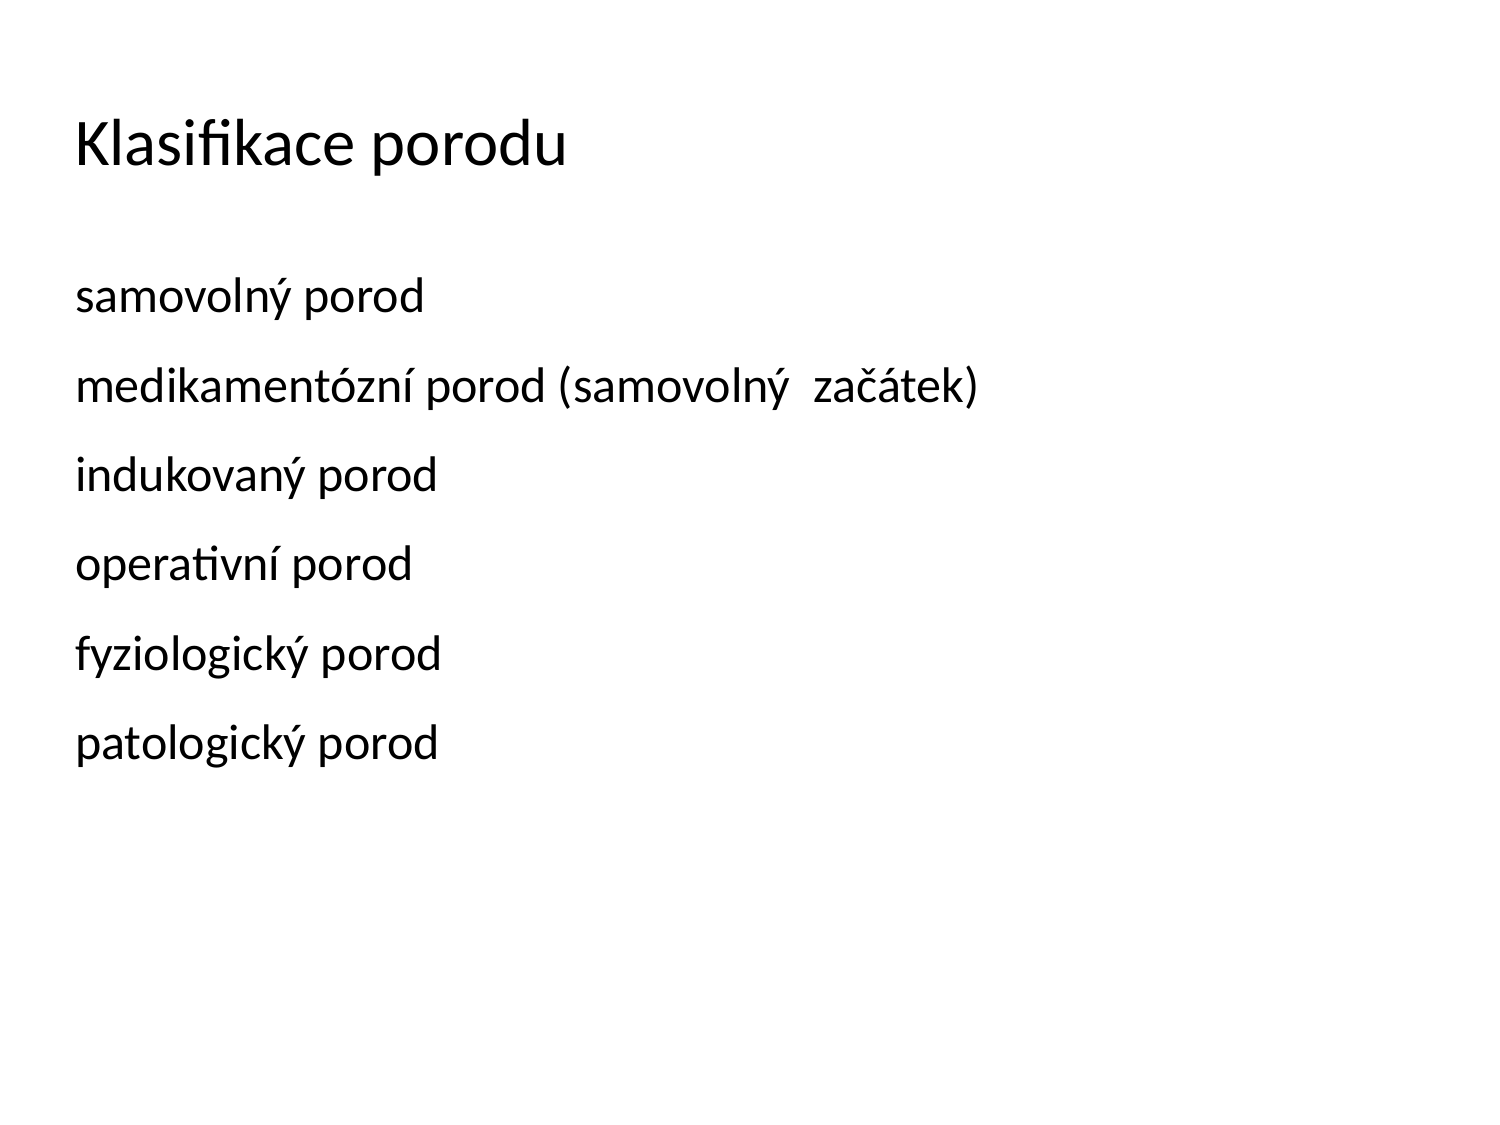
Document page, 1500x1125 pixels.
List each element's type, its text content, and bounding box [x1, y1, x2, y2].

title Klasifikace porodu [75, 45, 1425, 233]
list samovolný porod medikamentózní porod (samovolný začátek) indukovaný porod operativní porod fyziologický porod patologický porod [75, 262, 1425, 1005]
